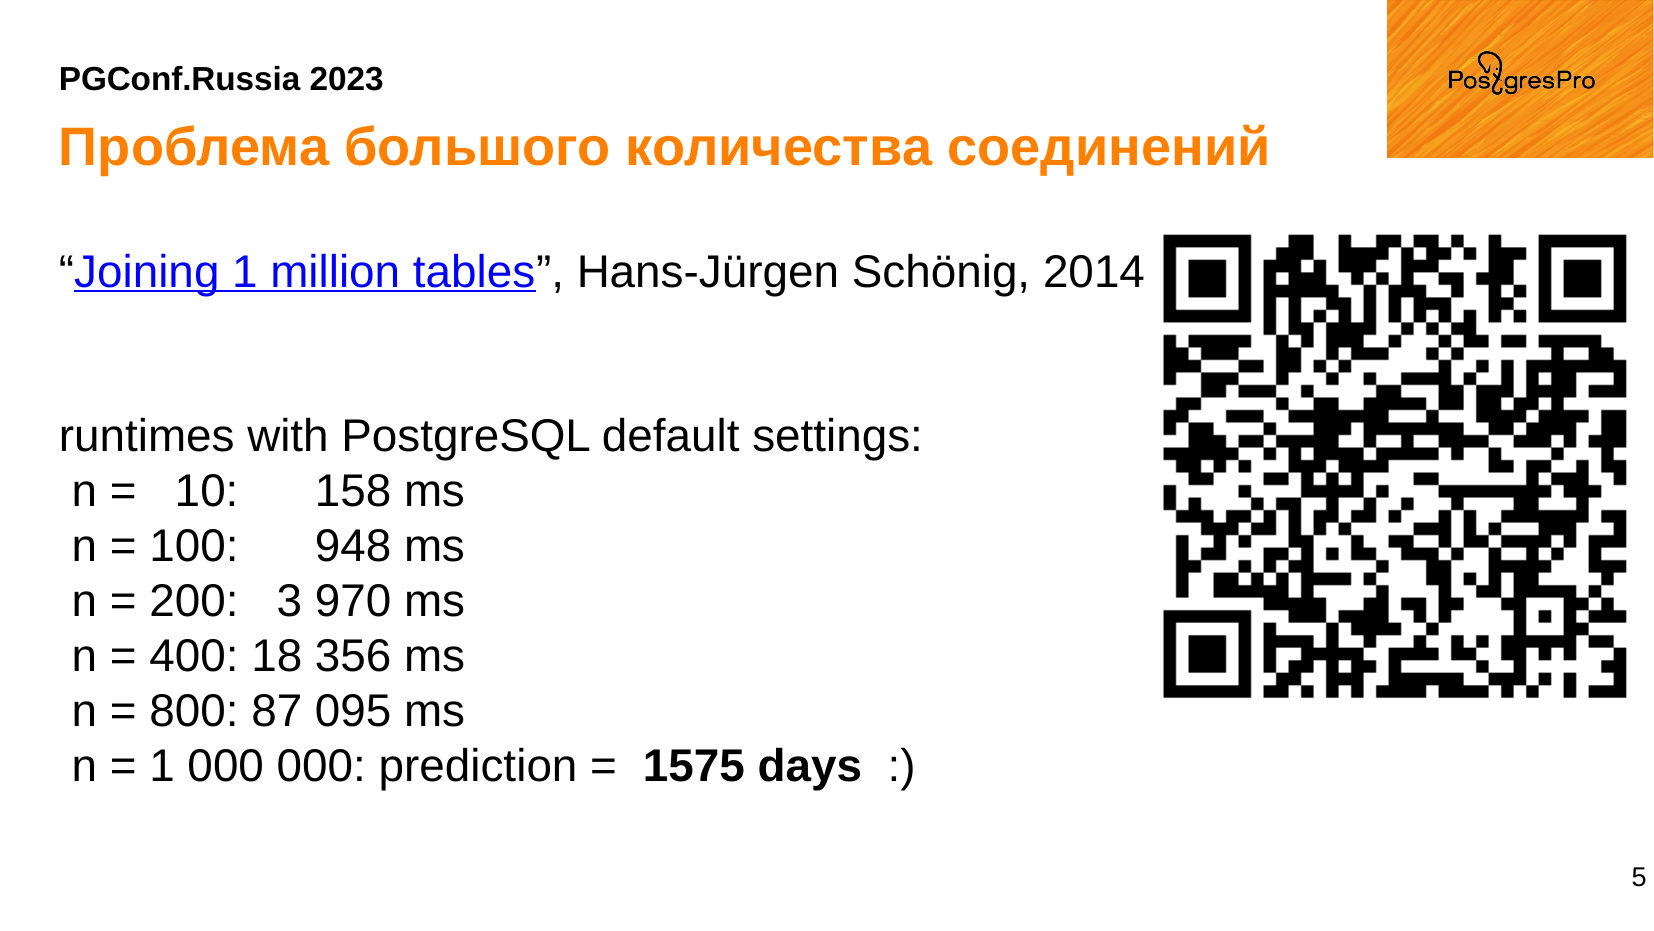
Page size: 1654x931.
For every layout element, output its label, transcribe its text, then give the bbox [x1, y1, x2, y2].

slide_number <number> [1547, 859, 1647, 931]
text_box PGConf.Russia 2023 [58, 47, 1388, 107]
text_box “Joining 1 million tables”, Hans-Jürgen Schönig, 2014 runtimes with PostgreSQL default settings: n = 10: 158 ms n = 100: 948 ms n = 200: 3 970 ms n = 400: 18 356 ms n = 800: 87 095 ms n = 1 000 000: prediction = 1575 days :) [58, 188, 1536, 898]
picture [1156, 221, 1639, 709]
text_box Проблема большого количества соединений [58, 112, 1388, 175]
picture [1387, 0, 1654, 158]
